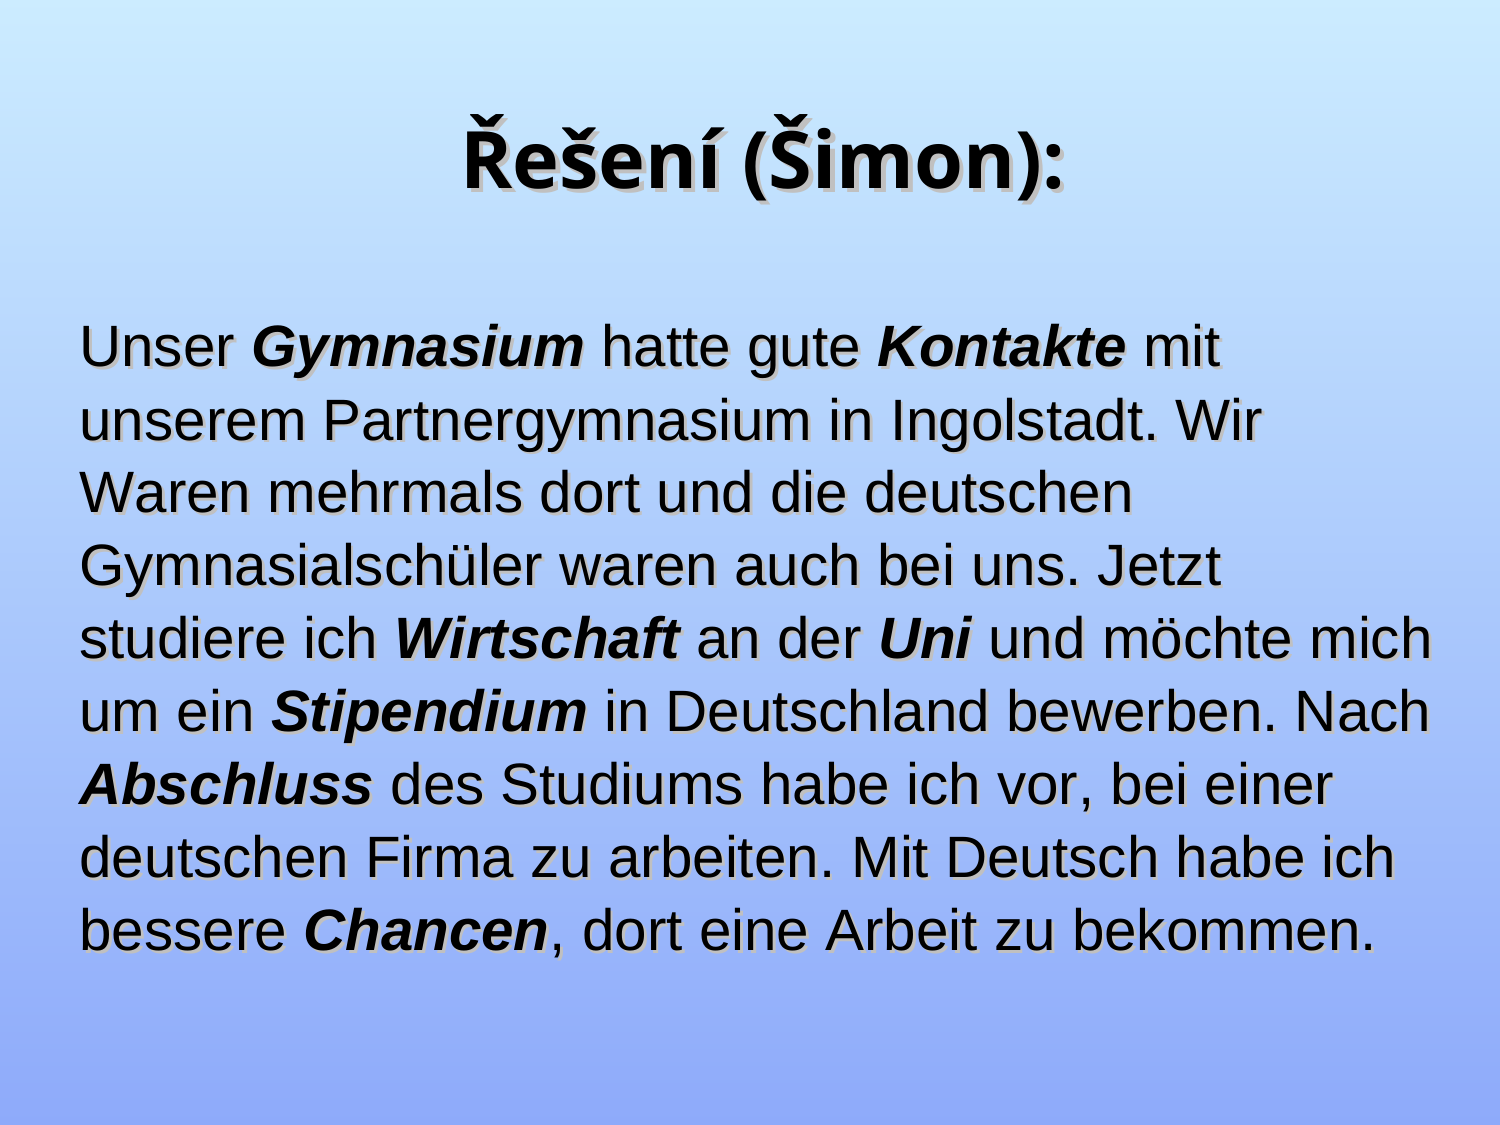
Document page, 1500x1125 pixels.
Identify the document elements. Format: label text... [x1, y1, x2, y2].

list Unser Gymnasium hatte gute Kontakte mit unserem Partnergymnasium in Ingolstadt. Wir Waren mehrmals dort und die deutschen Gymnasialschüler waren auch bei uns. Jetzt studiere ich Wirtschaft an der Uni und möchte mich um ein Stipendium in Deutschland bewerben. Nach Abschluss des Studiums habe ich vor, bei einer deutschen Firma zu arbeiten. Mit Deutsch habe ich bessere Chancen, dort eine Arbeit zu bekommen. [64, 312, 1451, 1055]
title Řešení (Šimon): [75, 40, 1451, 276]
